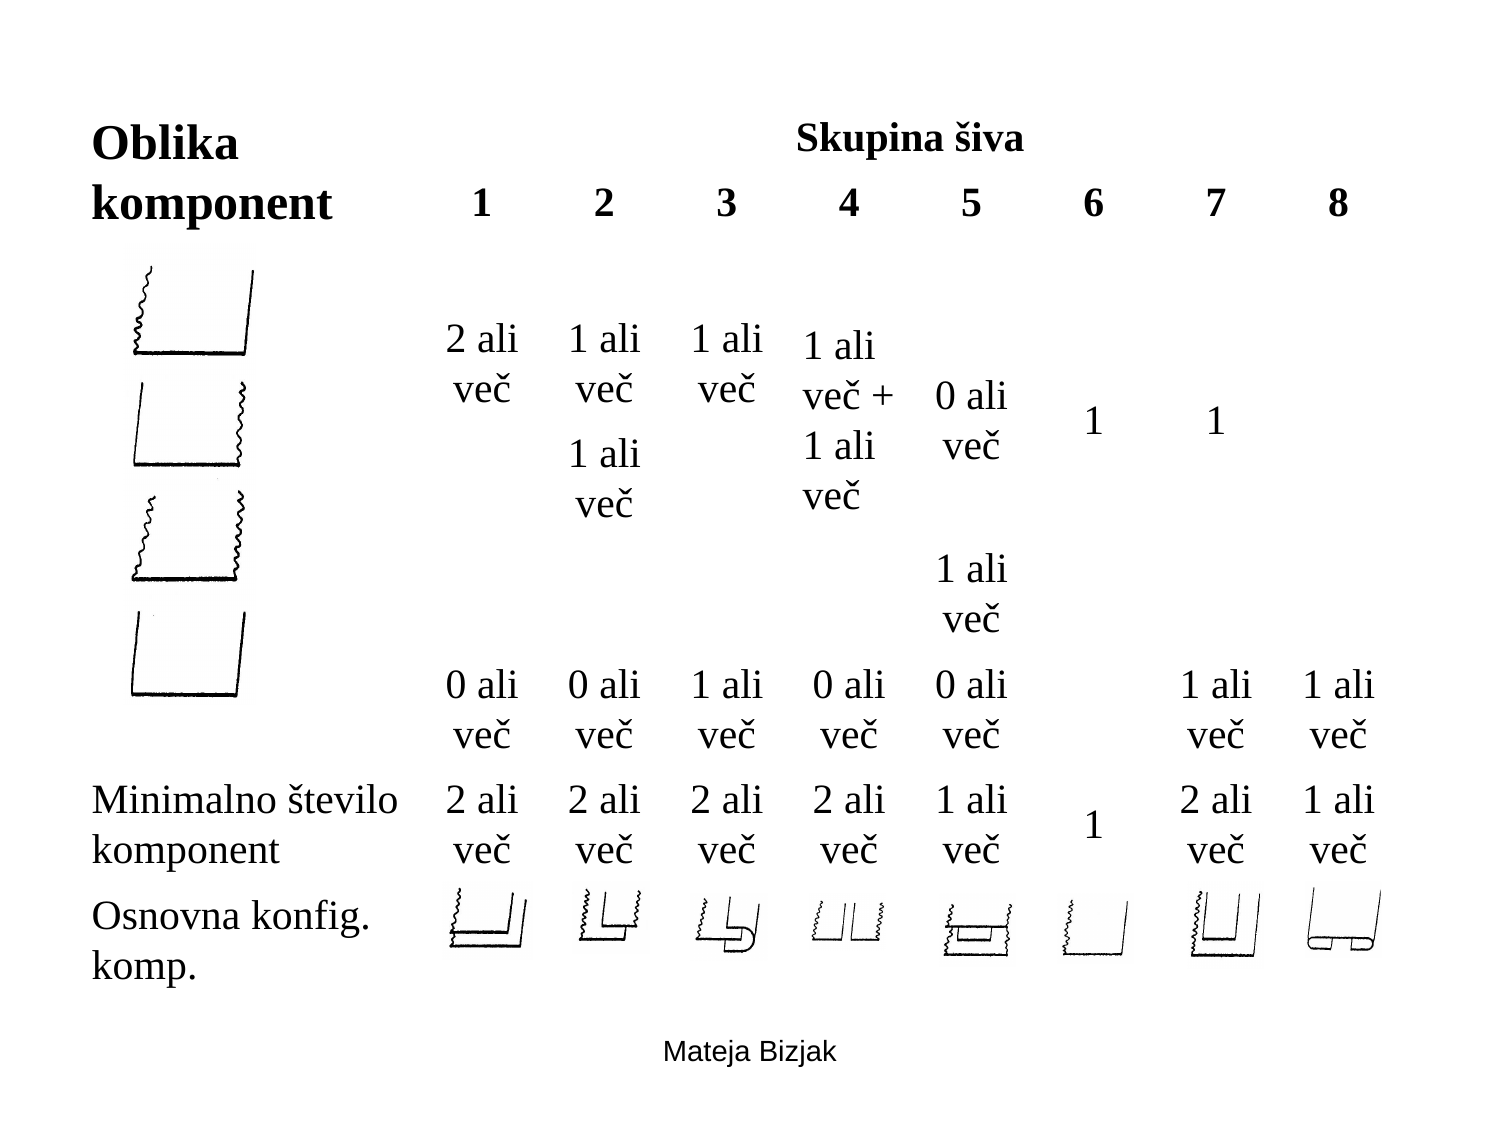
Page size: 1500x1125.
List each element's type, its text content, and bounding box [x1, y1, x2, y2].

table_cell 1 ali več [1277, 649, 1400, 764]
table_cell [1277, 880, 1400, 995]
table_cell [1277, 534, 1400, 649]
table_cell [788, 880, 910, 995]
table_cell 2 ali več [788, 764, 910, 880]
table_cell 1 [421, 167, 543, 303]
table_cell 2 ali več [666, 764, 788, 880]
table_cell 4 [788, 167, 910, 303]
table_cell 3 [666, 167, 788, 303]
table_cell [910, 880, 1033, 995]
table_cell Minimalno število komponent [77, 764, 421, 880]
table_cell 1 ali več [543, 418, 666, 534]
table_cell [421, 880, 543, 995]
table_cell [1277, 303, 1400, 418]
table_cell 1 [1155, 303, 1277, 534]
table_cell 1 ali več [1155, 649, 1277, 764]
table_cell 1 ali več [666, 649, 788, 764]
table_cell [666, 418, 788, 534]
table_cell [1033, 649, 1155, 764]
table_cell 0 ali več [910, 303, 1033, 534]
table_cell 0 ali več [543, 649, 666, 764]
table_cell [1033, 880, 1155, 995]
table_cell [421, 534, 543, 649]
table_cell [77, 418, 421, 534]
text_box Mateja Bizjak [512, 1024, 988, 1103]
table_cell [788, 534, 910, 649]
table_cell 1 ali več [910, 764, 1033, 880]
table_cell 2 ali več [421, 764, 543, 880]
table_cell 6 [1033, 167, 1155, 303]
table_cell 0 ali več [421, 649, 543, 764]
table_cell Osnovna konfig. komp. [77, 880, 421, 995]
table_cell [1155, 534, 1277, 649]
table_cell 8 [1277, 167, 1400, 303]
table_cell [543, 880, 666, 995]
table_cell 1 ali več [543, 303, 666, 418]
table_cell 1 [1033, 764, 1155, 880]
table_cell [1033, 534, 1155, 649]
table_cell 7 [1155, 167, 1277, 303]
table_cell 1 ali več + 1 ali več [788, 303, 910, 534]
table_cell [421, 418, 543, 534]
table_cell 5 [910, 167, 1033, 303]
table_cell 2 ali več [543, 764, 666, 880]
table_cell [77, 649, 421, 764]
table_cell [77, 303, 421, 418]
table_cell 1 ali več [910, 534, 1033, 649]
table_cell 1 [1033, 303, 1155, 534]
table_cell 1 ali več [1277, 764, 1400, 880]
table_cell 0 ali več [788, 649, 910, 764]
table_cell 2 ali več [1155, 764, 1277, 880]
table_cell [1277, 418, 1400, 534]
table_header Skupina šiva [421, 102, 1400, 167]
table_cell 2 ali več [421, 303, 543, 418]
table_header Oblika komponent [77, 102, 421, 303]
table_cell 2 [543, 167, 666, 303]
table_cell [1155, 880, 1277, 995]
table_cell [77, 534, 421, 649]
table_cell [666, 880, 788, 995]
table_cell [543, 534, 666, 649]
table_cell 0 ali več [910, 649, 1033, 764]
table_cell [666, 534, 788, 649]
table_cell 1 ali več [666, 303, 788, 418]
